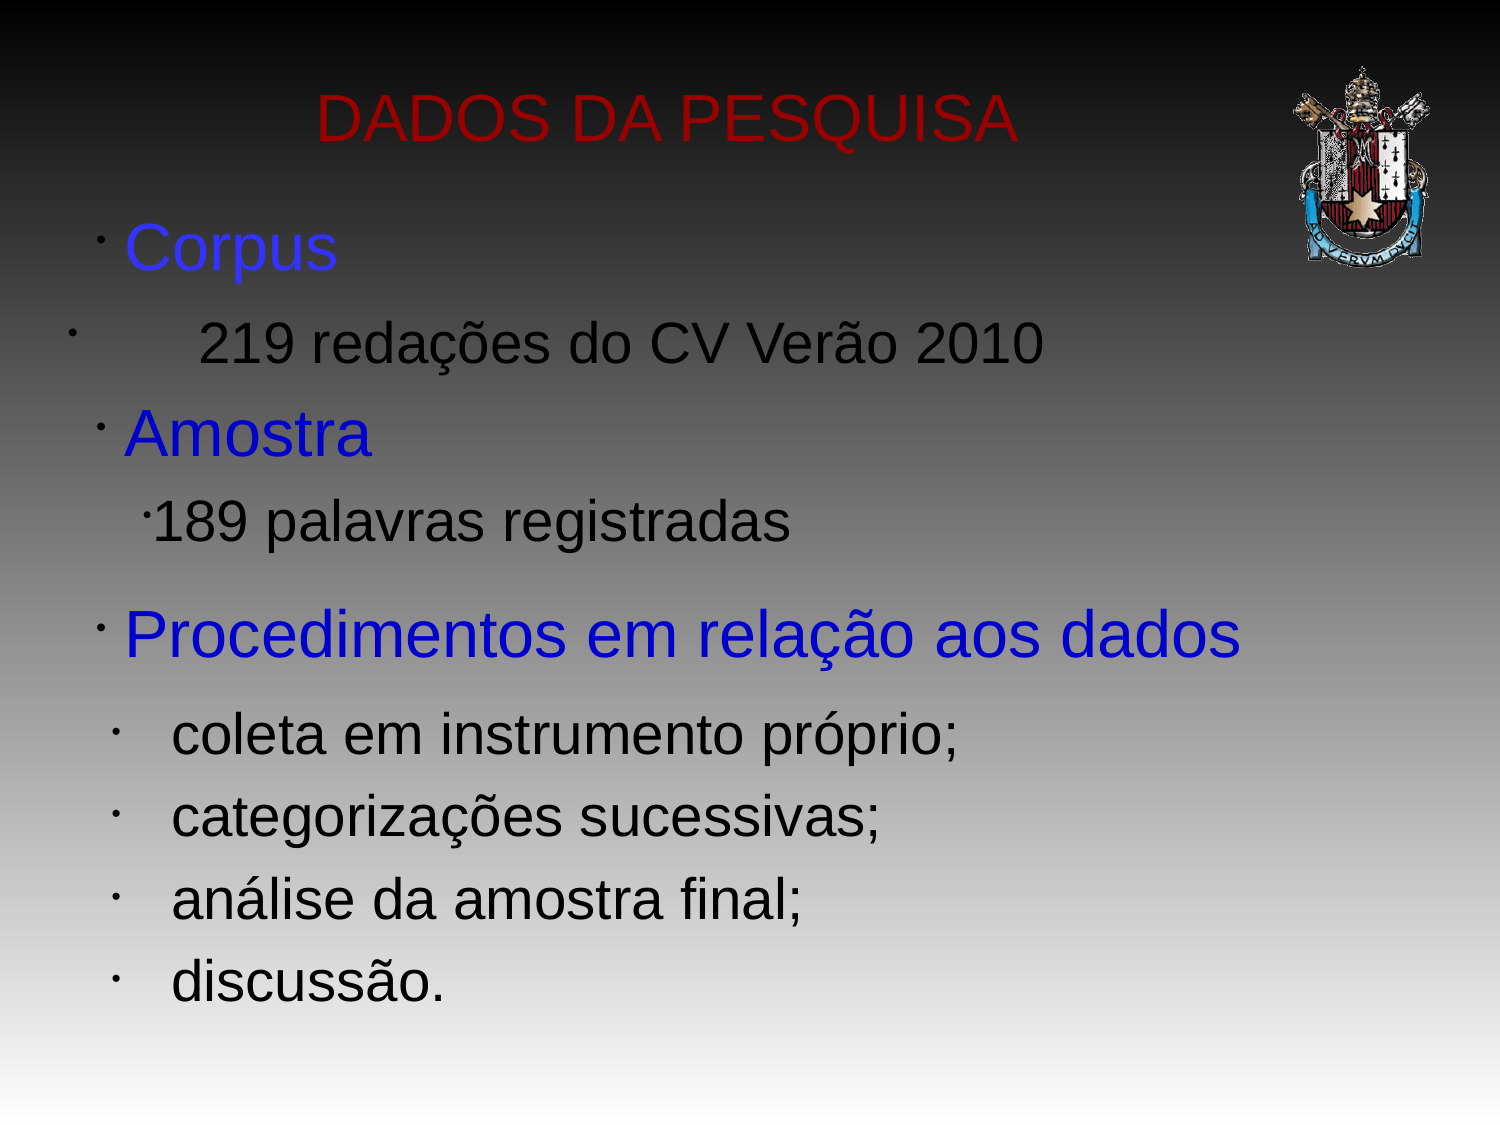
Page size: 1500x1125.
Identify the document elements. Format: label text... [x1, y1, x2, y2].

list Corpus 219 redações do CV Verão 2010 Amostra 189 palavras registradas Procedimentos em relação aos dados coleta em instrumento próprio; categorizações sucessivas; análise da amostra final; discussão. [53, 196, 1500, 1012]
title DADOS DA PESQUISA [194, 54, 1140, 175]
chart [1293, 66, 1430, 268]
